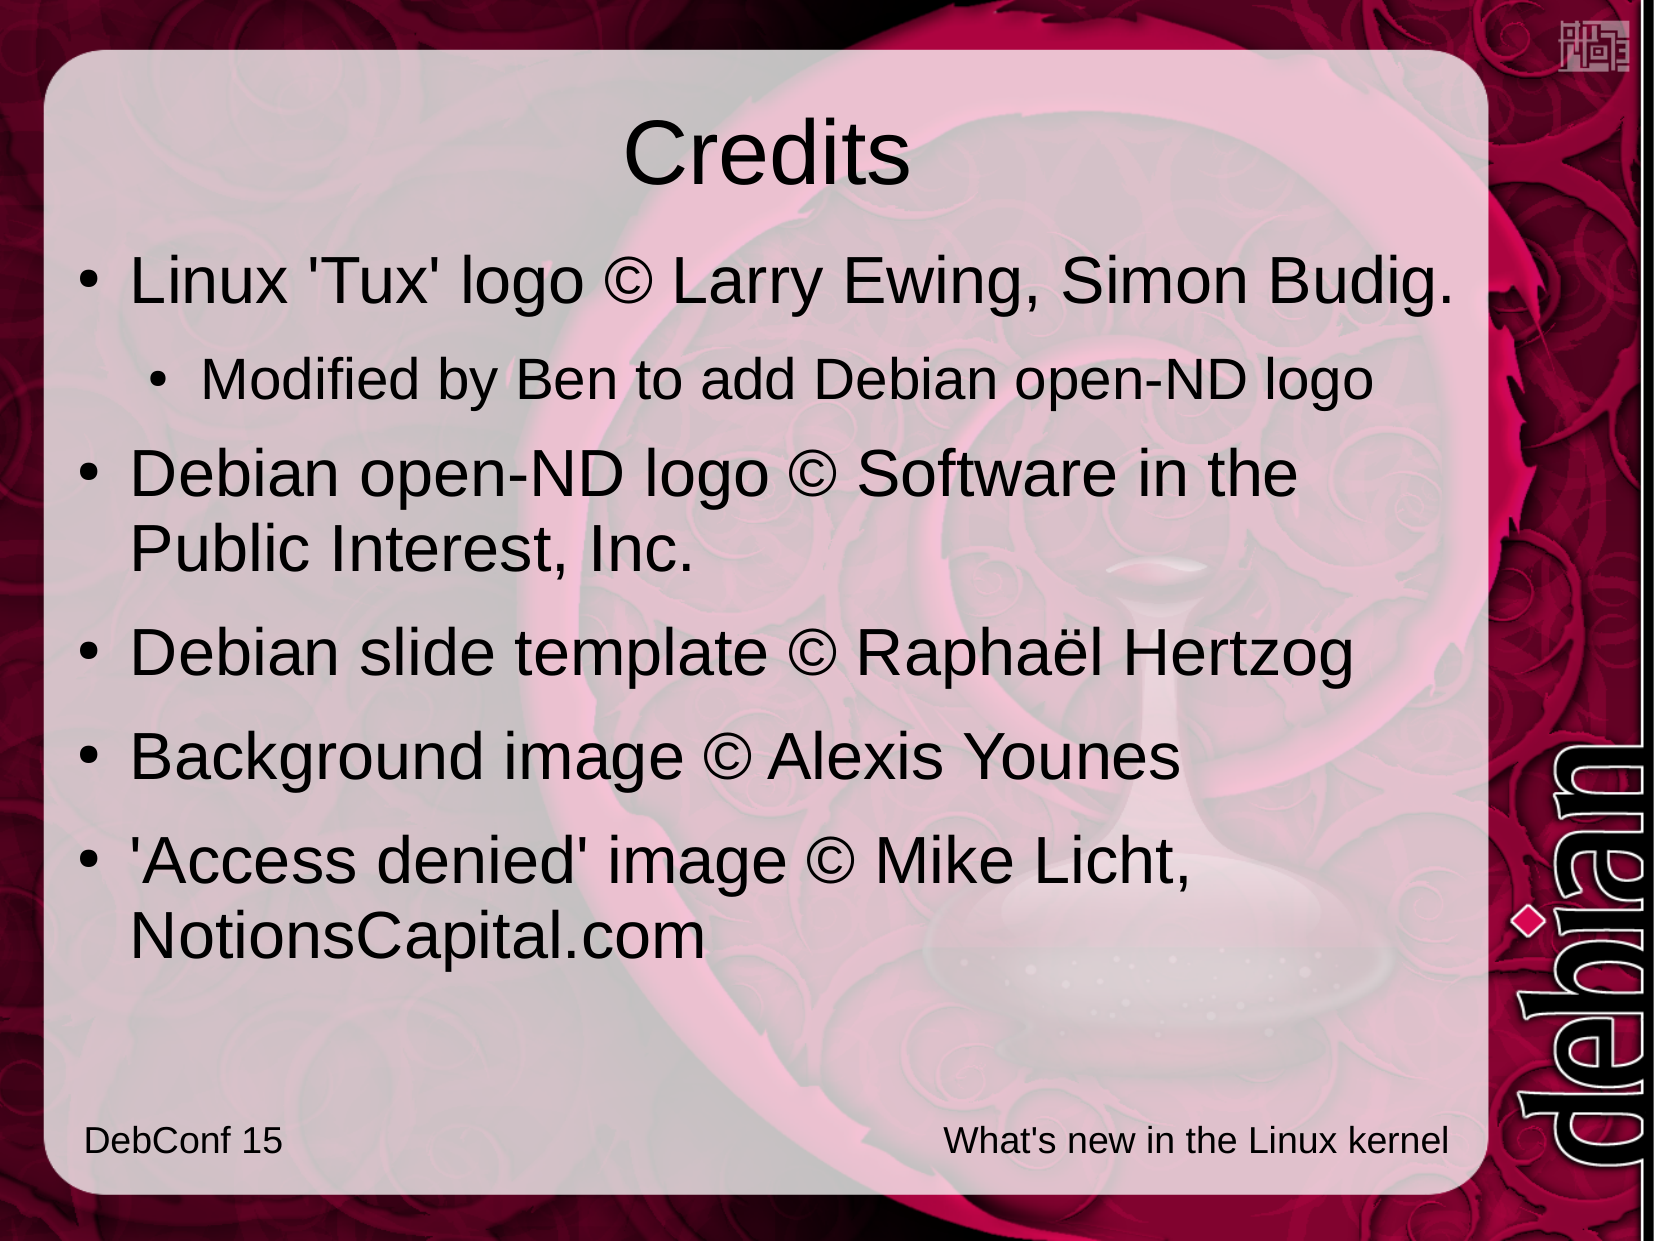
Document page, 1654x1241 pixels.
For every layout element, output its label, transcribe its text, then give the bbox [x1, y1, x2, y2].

title Credits [59, 49, 1477, 242]
text_box DebConf 15 [68, 1112, 746, 1170]
list Linux 'Tux' logo © Larry Ewing, Simon Budig. Modified by Ben to add Debian open-ND logo Debian open-ND logo © Software in the Public Interest, Inc. Debian slide template © Raphaël Hertzog Background image © Alexis Younes 'Access denied' image © Mike Licht, NotionsCapital.com [59, 242, 1477, 1062]
text_box What's new in the Linux kernel [770, 1112, 1465, 1170]
picture [0, 0, 1654, 1241]
